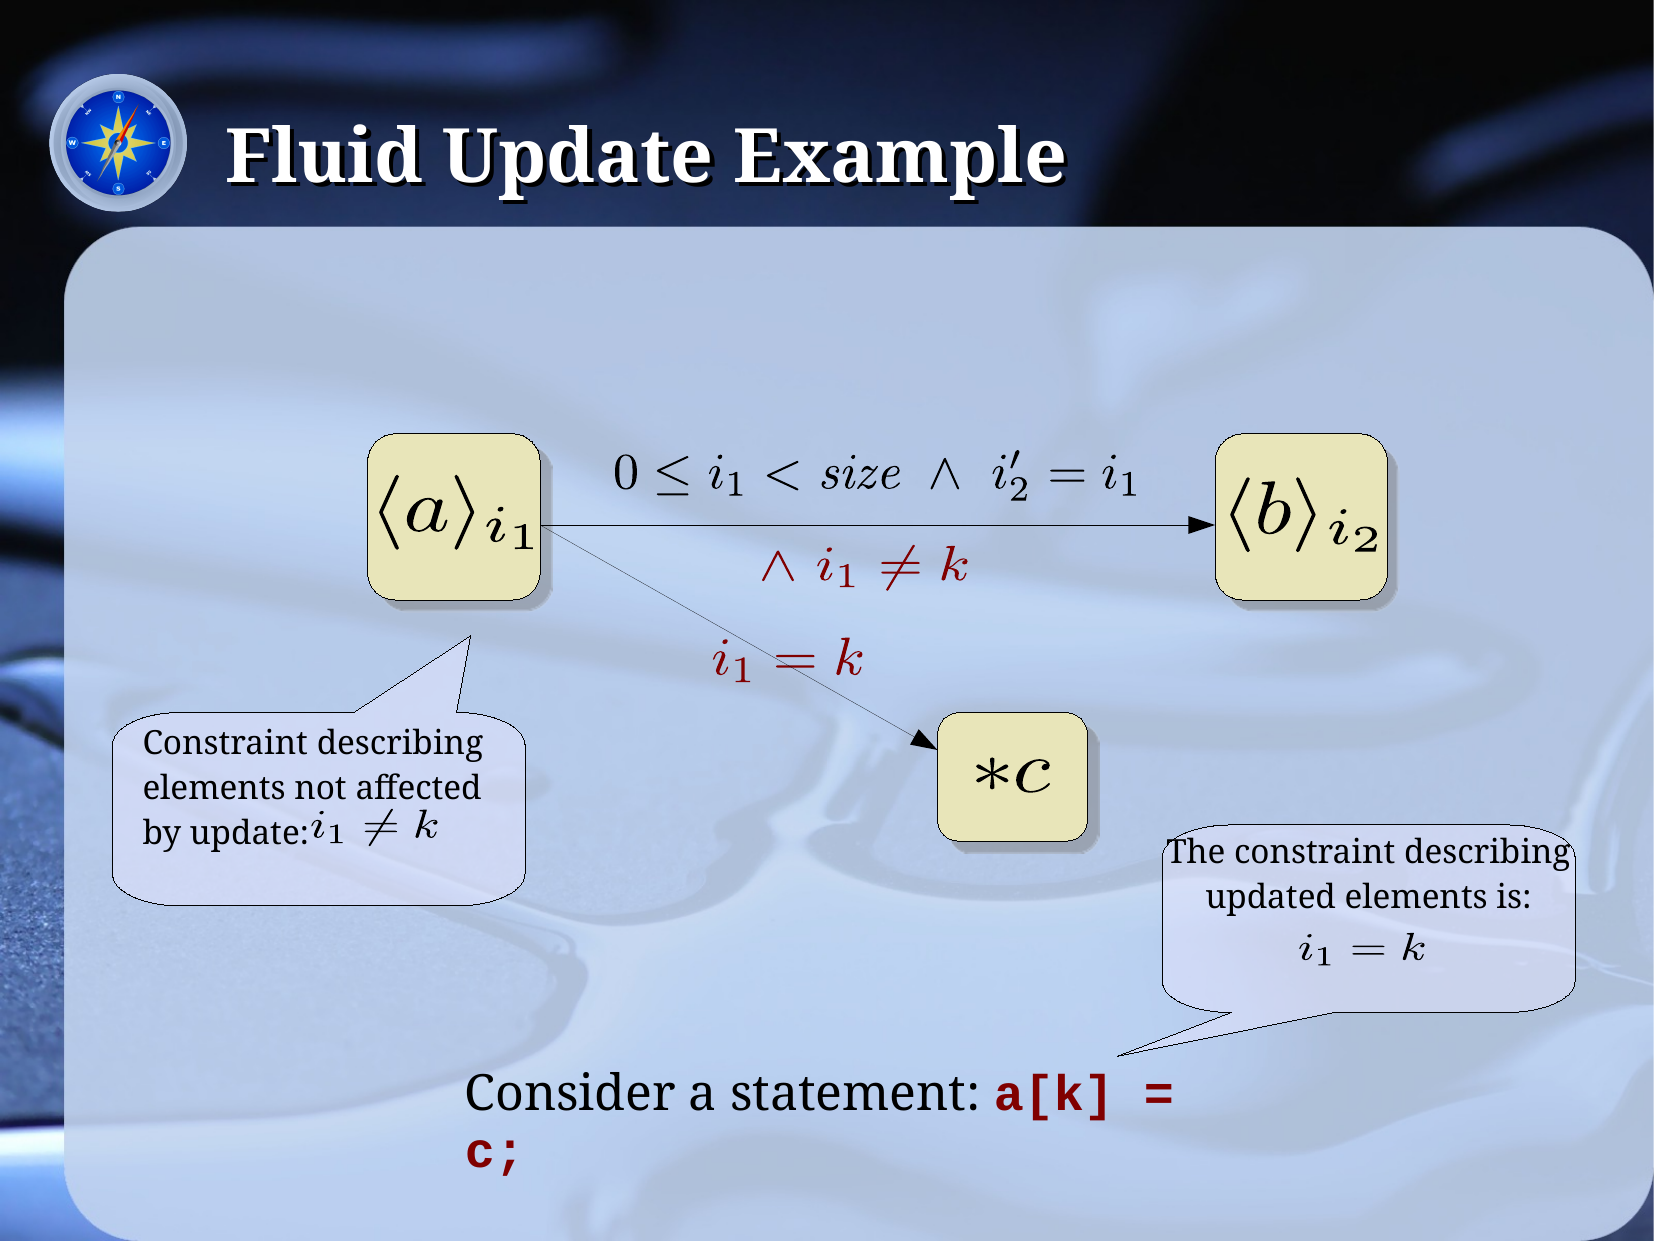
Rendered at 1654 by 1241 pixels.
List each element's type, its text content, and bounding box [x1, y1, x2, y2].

text_box Consider a statement: a[k] = c; [450, 1050, 1276, 1163]
text_box [937, 712, 1088, 842]
picture [0, 0, 1654, 1241]
title Fluid Update Example [225, 49, 1571, 257]
text_box The constraint describing updated elements is: [1117, 824, 1576, 1057]
text_box [1215, 433, 1388, 601]
text_box Constraint describing elements not affected by update: [112, 635, 526, 906]
text_box [367, 433, 541, 601]
